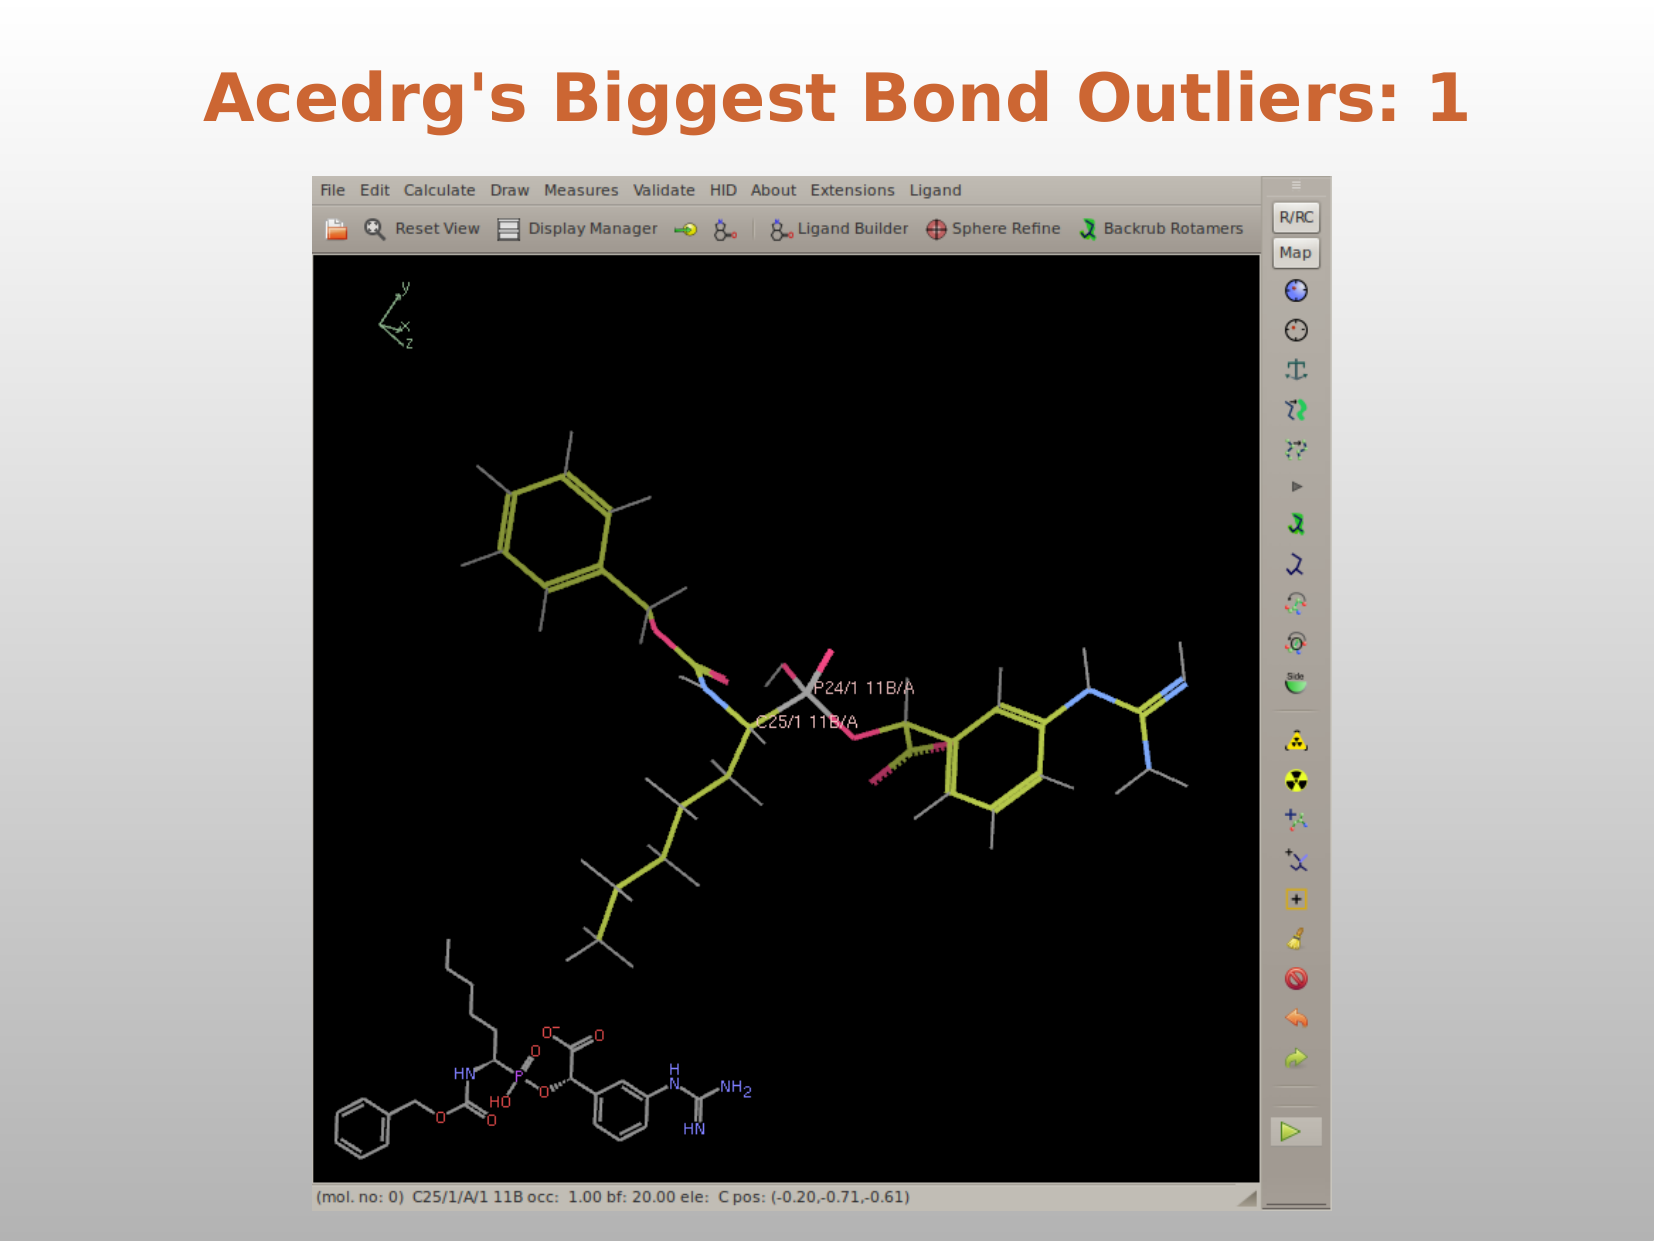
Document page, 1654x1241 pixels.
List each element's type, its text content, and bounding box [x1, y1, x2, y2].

picture [312, 176, 1332, 1211]
title Acedrg's Biggest Bond Outliers: 1 [82, 19, 1571, 178]
